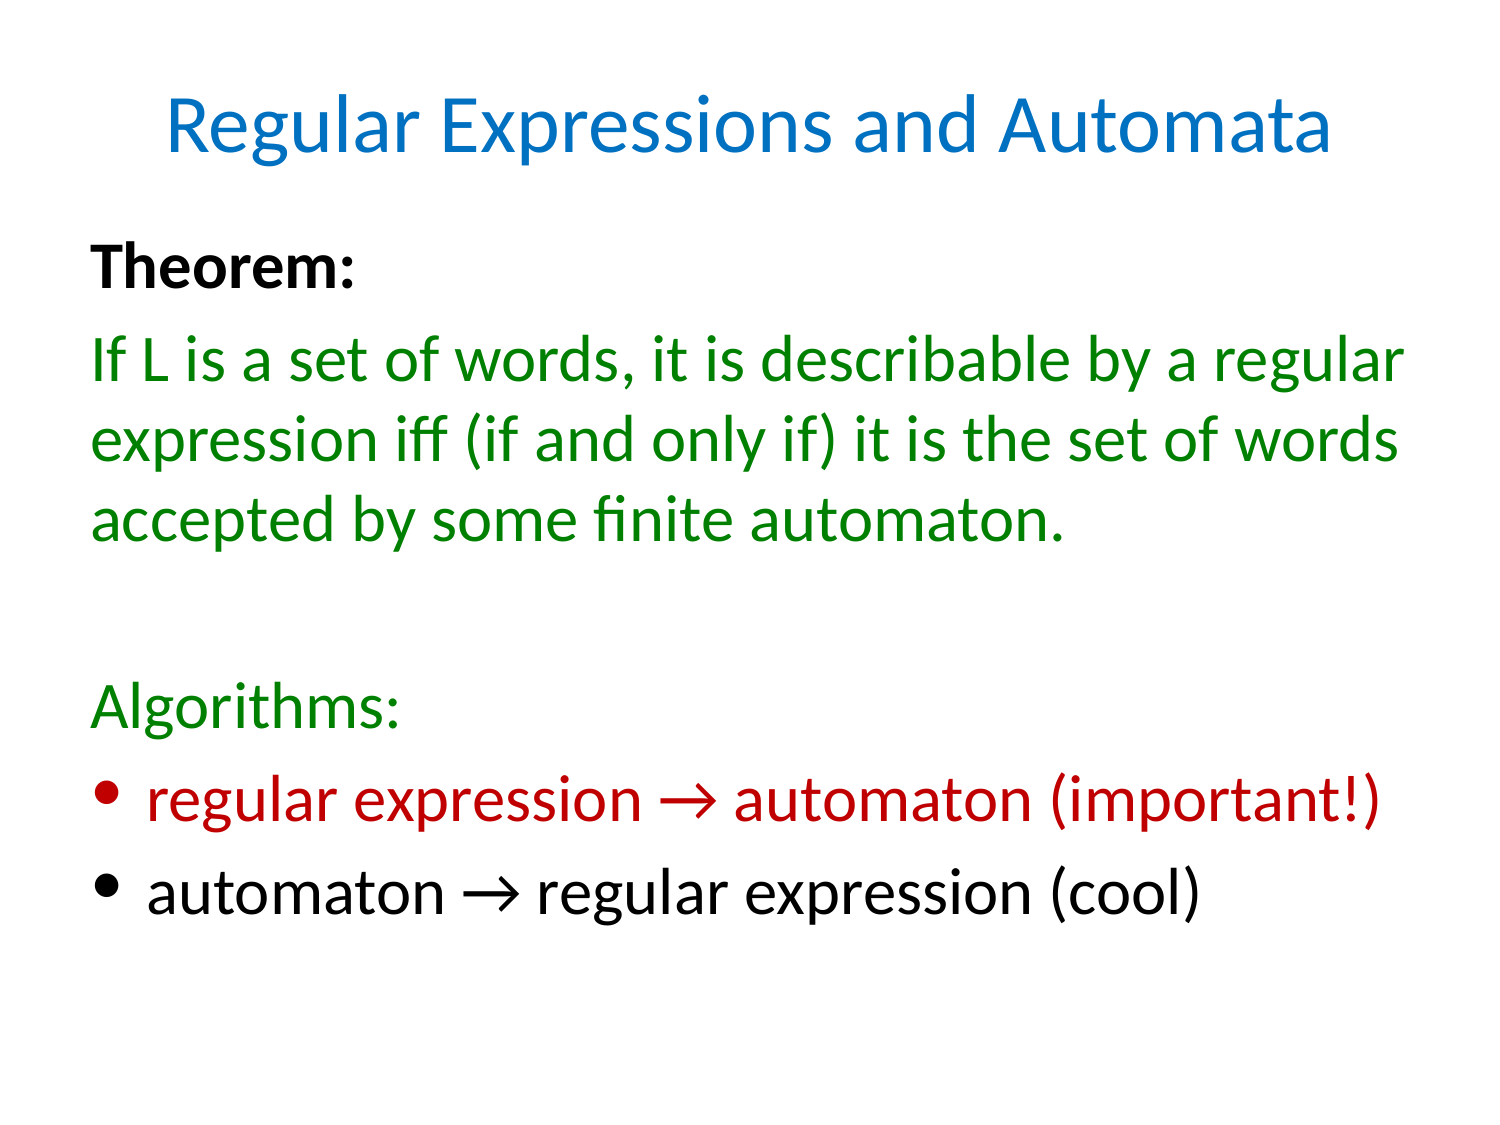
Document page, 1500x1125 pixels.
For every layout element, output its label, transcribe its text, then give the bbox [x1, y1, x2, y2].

list Theorem: If L is a set of words, it is describable by a regular expression iff (if and only if) it is the set of words accepted by some finite automaton. Algorithms: regular expression → automaton (important!) automaton → regular expression (cool) [75, 214, 1425, 978]
title Regular Expressions and Automata [75, 25, 1425, 213]
